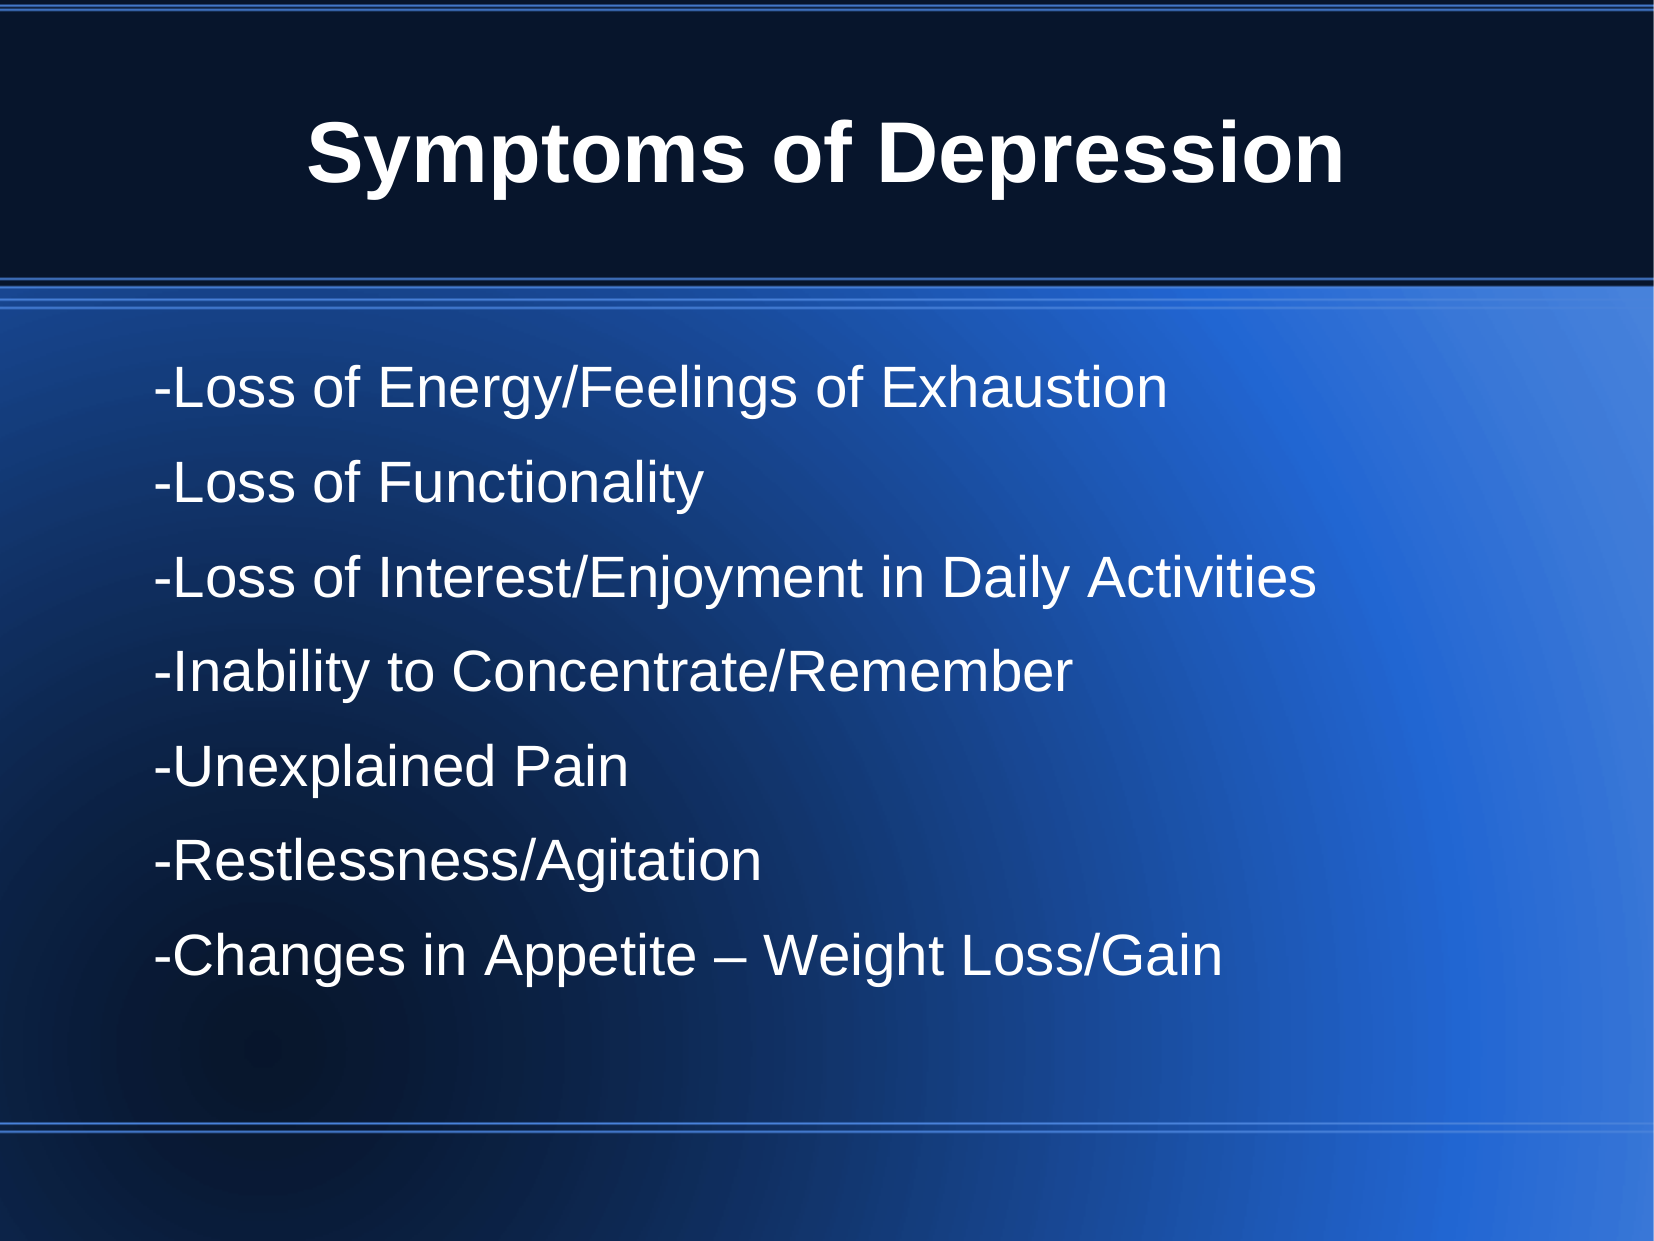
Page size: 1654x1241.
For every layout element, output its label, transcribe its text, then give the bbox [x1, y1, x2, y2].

picture [0, 0, 1654, 1241]
title Symptoms of Depression [82, 49, 1571, 257]
list -Loss of Energy/Feelings of Exhaustion -Loss of Functionality -Loss of Interest/Enjoyment in Daily Activities -Inability to Concentrate/Remember -Unexplained Pain -Restlessness/Agitation -Changes in Appetite – Weight Loss/Gain [82, 355, 1571, 1161]
